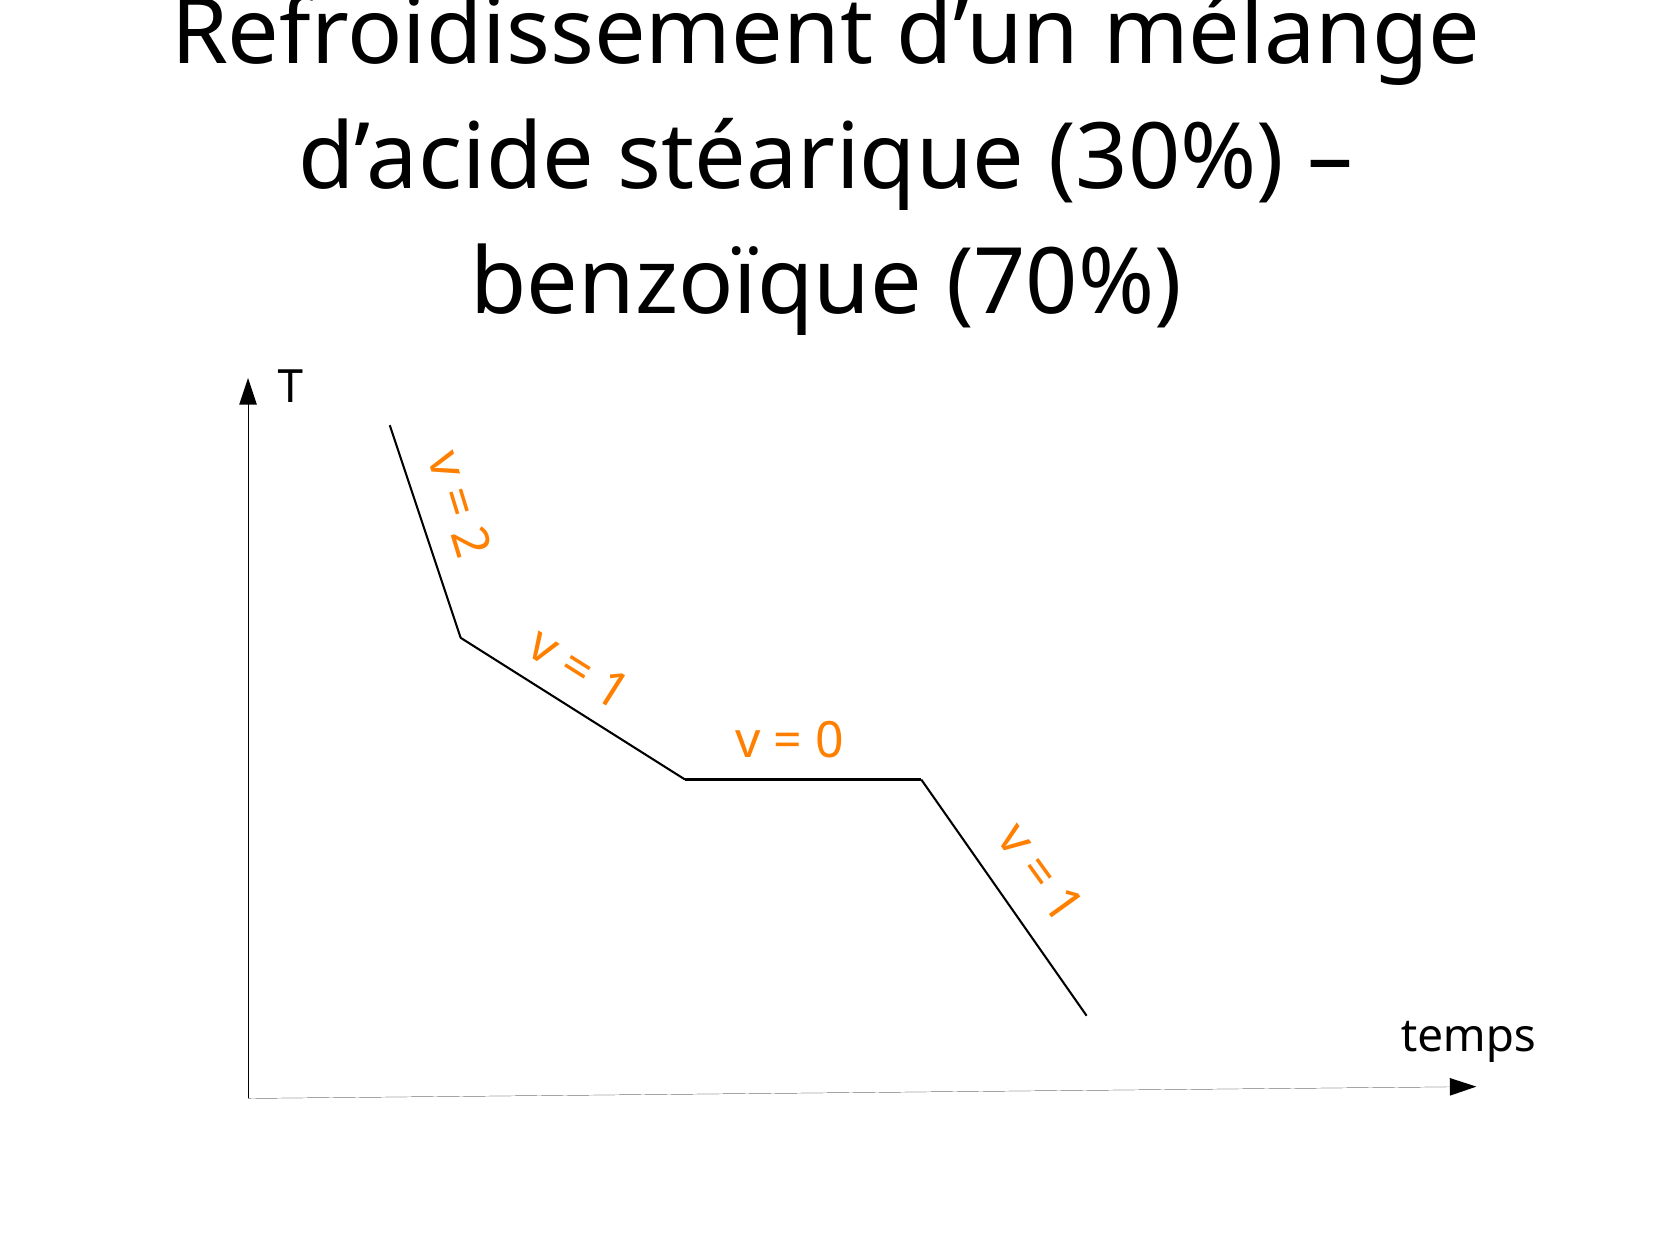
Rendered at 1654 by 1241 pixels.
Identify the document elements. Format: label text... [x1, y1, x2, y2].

text_box v = 1 [484, 594, 724, 804]
title Refroidissement d’un mélange d’acide stéarique (30%) – benzoïque (70%) [82, 23, 1571, 283]
text_box v = 1 [944, 791, 1160, 1030]
text_box temps [1386, 995, 1534, 1075]
text_box T [262, 346, 319, 461]
text_box v = 2 [374, 425, 537, 662]
text_box v = 0 [720, 696, 934, 809]
